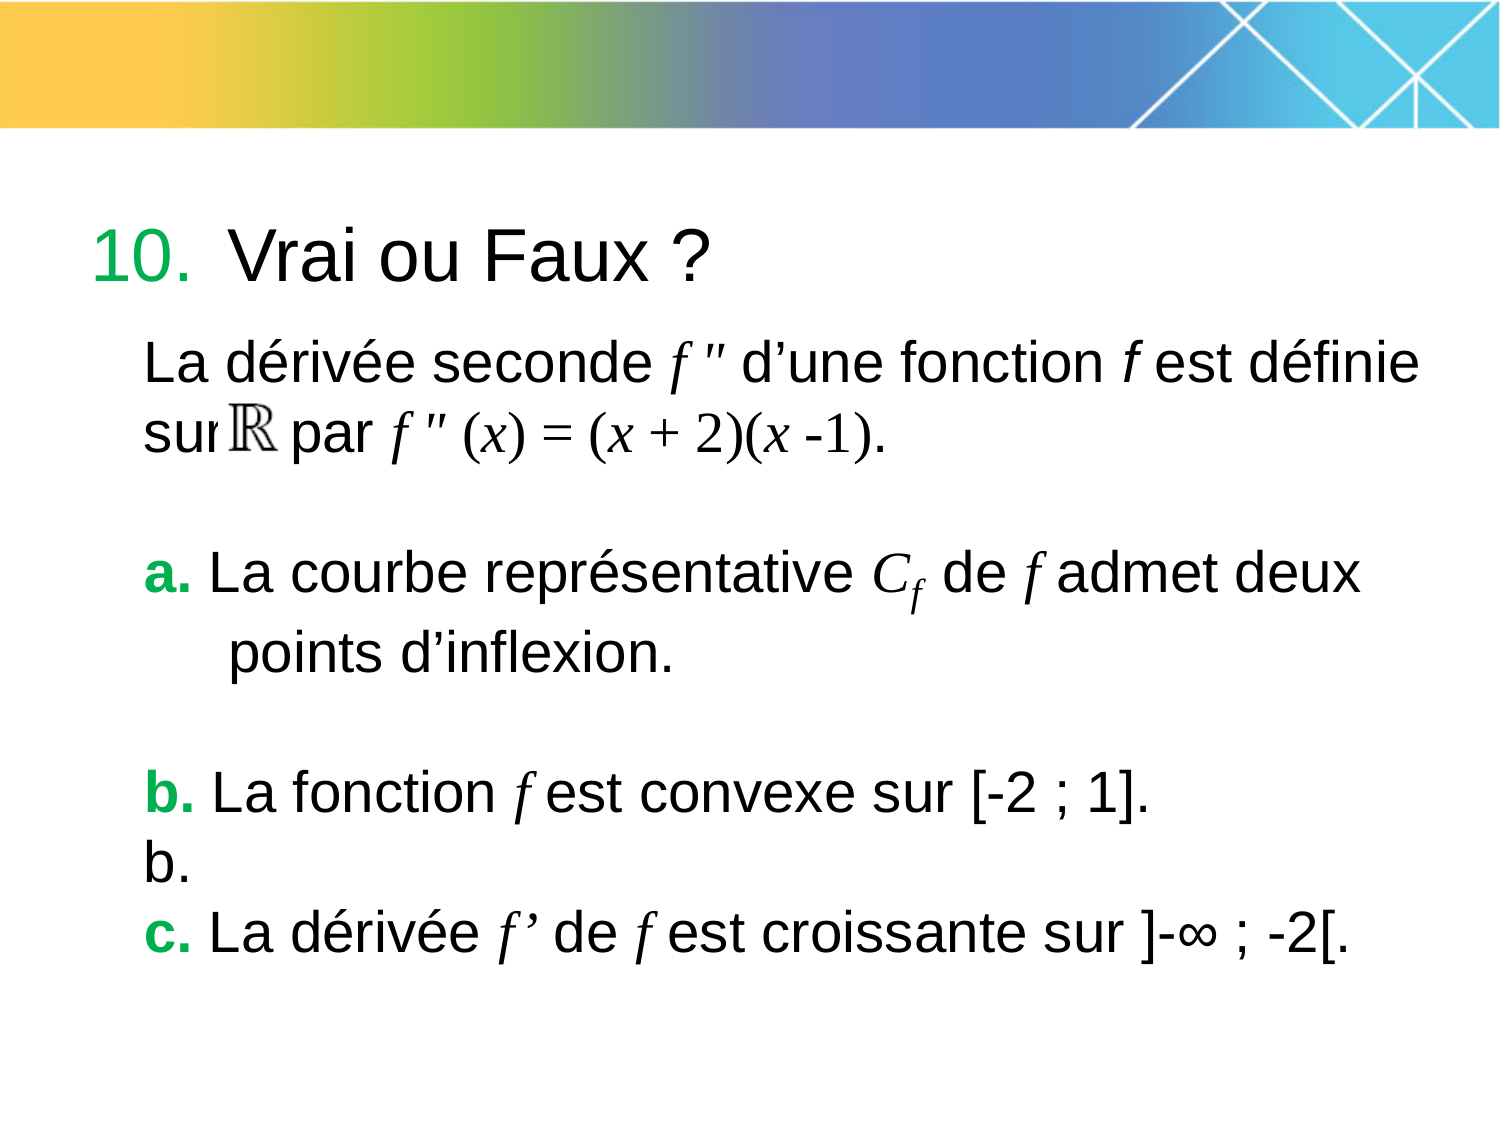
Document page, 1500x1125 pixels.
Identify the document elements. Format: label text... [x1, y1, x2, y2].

picture [218, 385, 286, 459]
text_box Vrai ou Faux ? [75, 164, 1500, 338]
text_box La dérivée seconde f " d’une fonction f est définie sur par f " (x) = (x + 2)(x -1). a. La courbe représentative Cf de f admet deux points d’inflexion. b. La fonction f est convexe sur [-2 ; 1]. c. La dérivée f’ de f est croissante sur ]-∞ ; -2[. [128, 316, 1459, 968]
